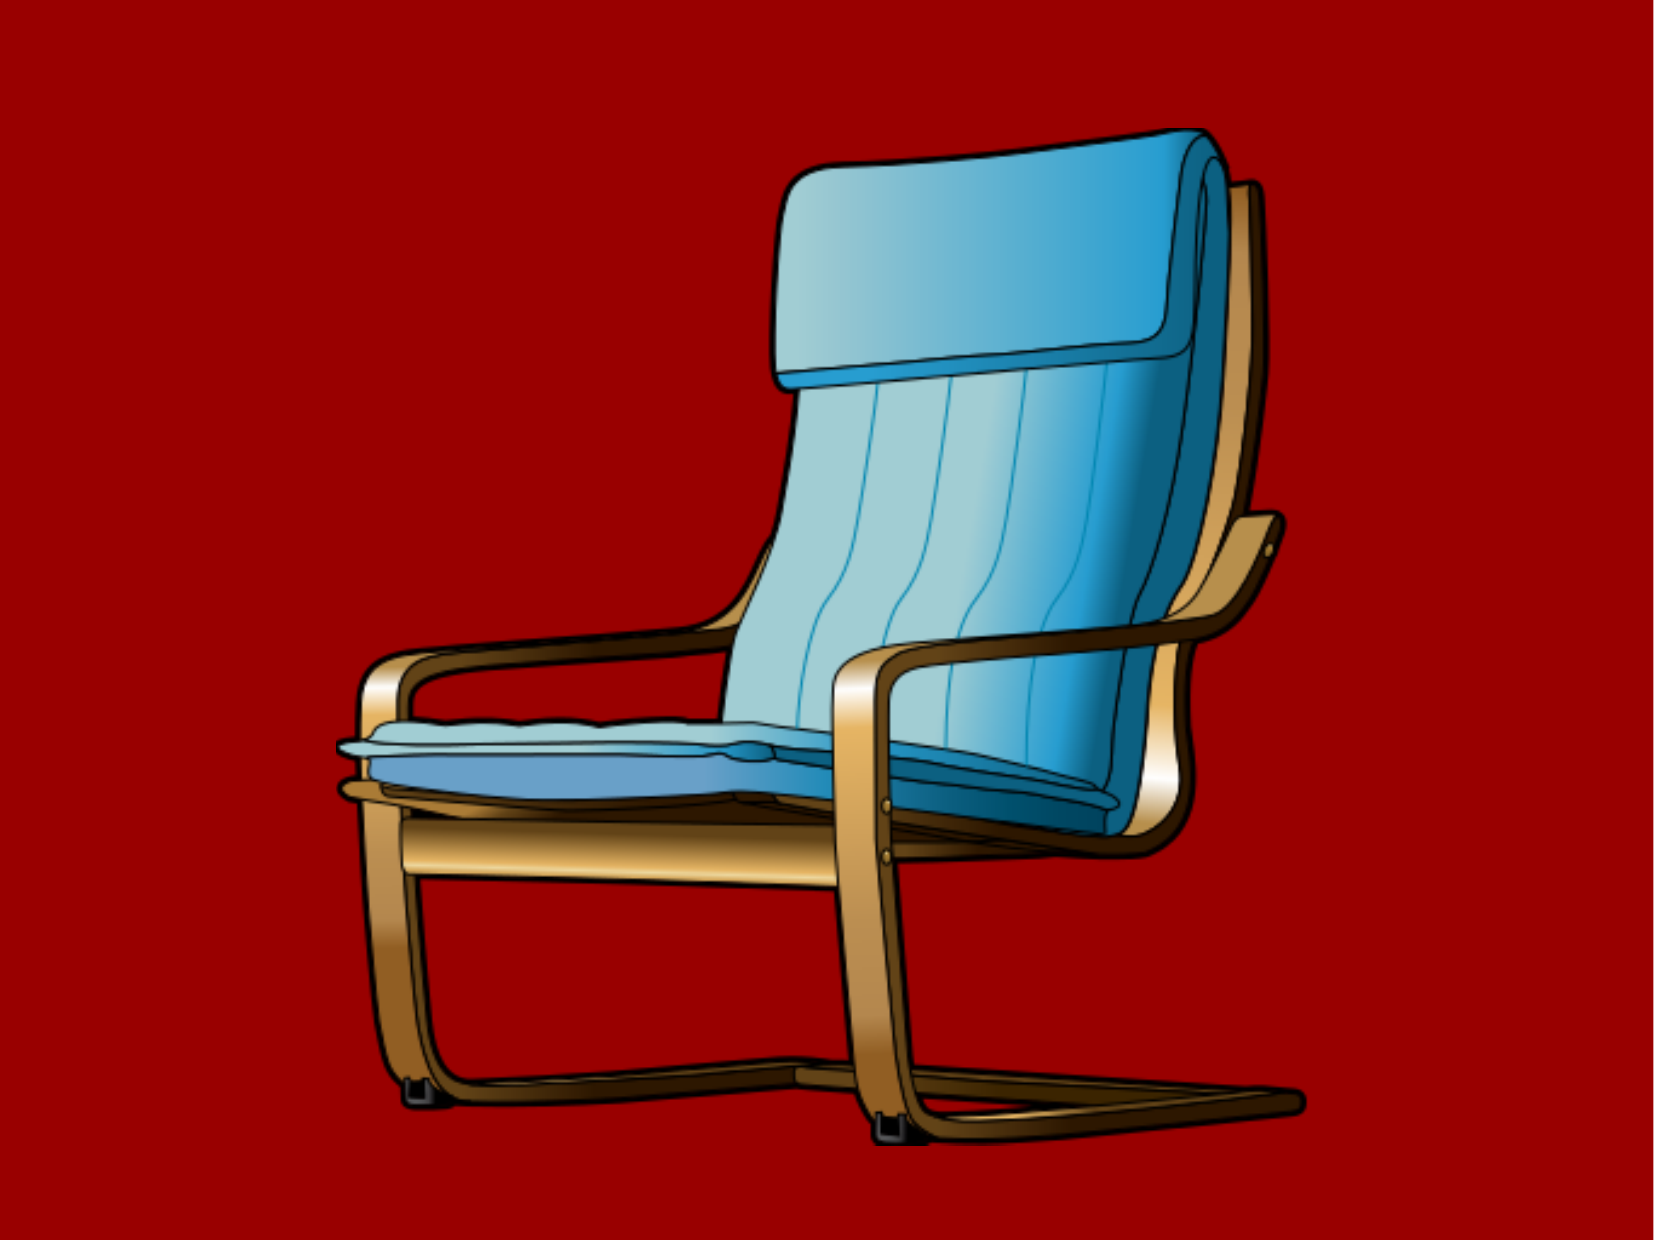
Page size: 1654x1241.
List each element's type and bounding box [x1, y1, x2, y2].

picture [336, 128, 1317, 1146]
